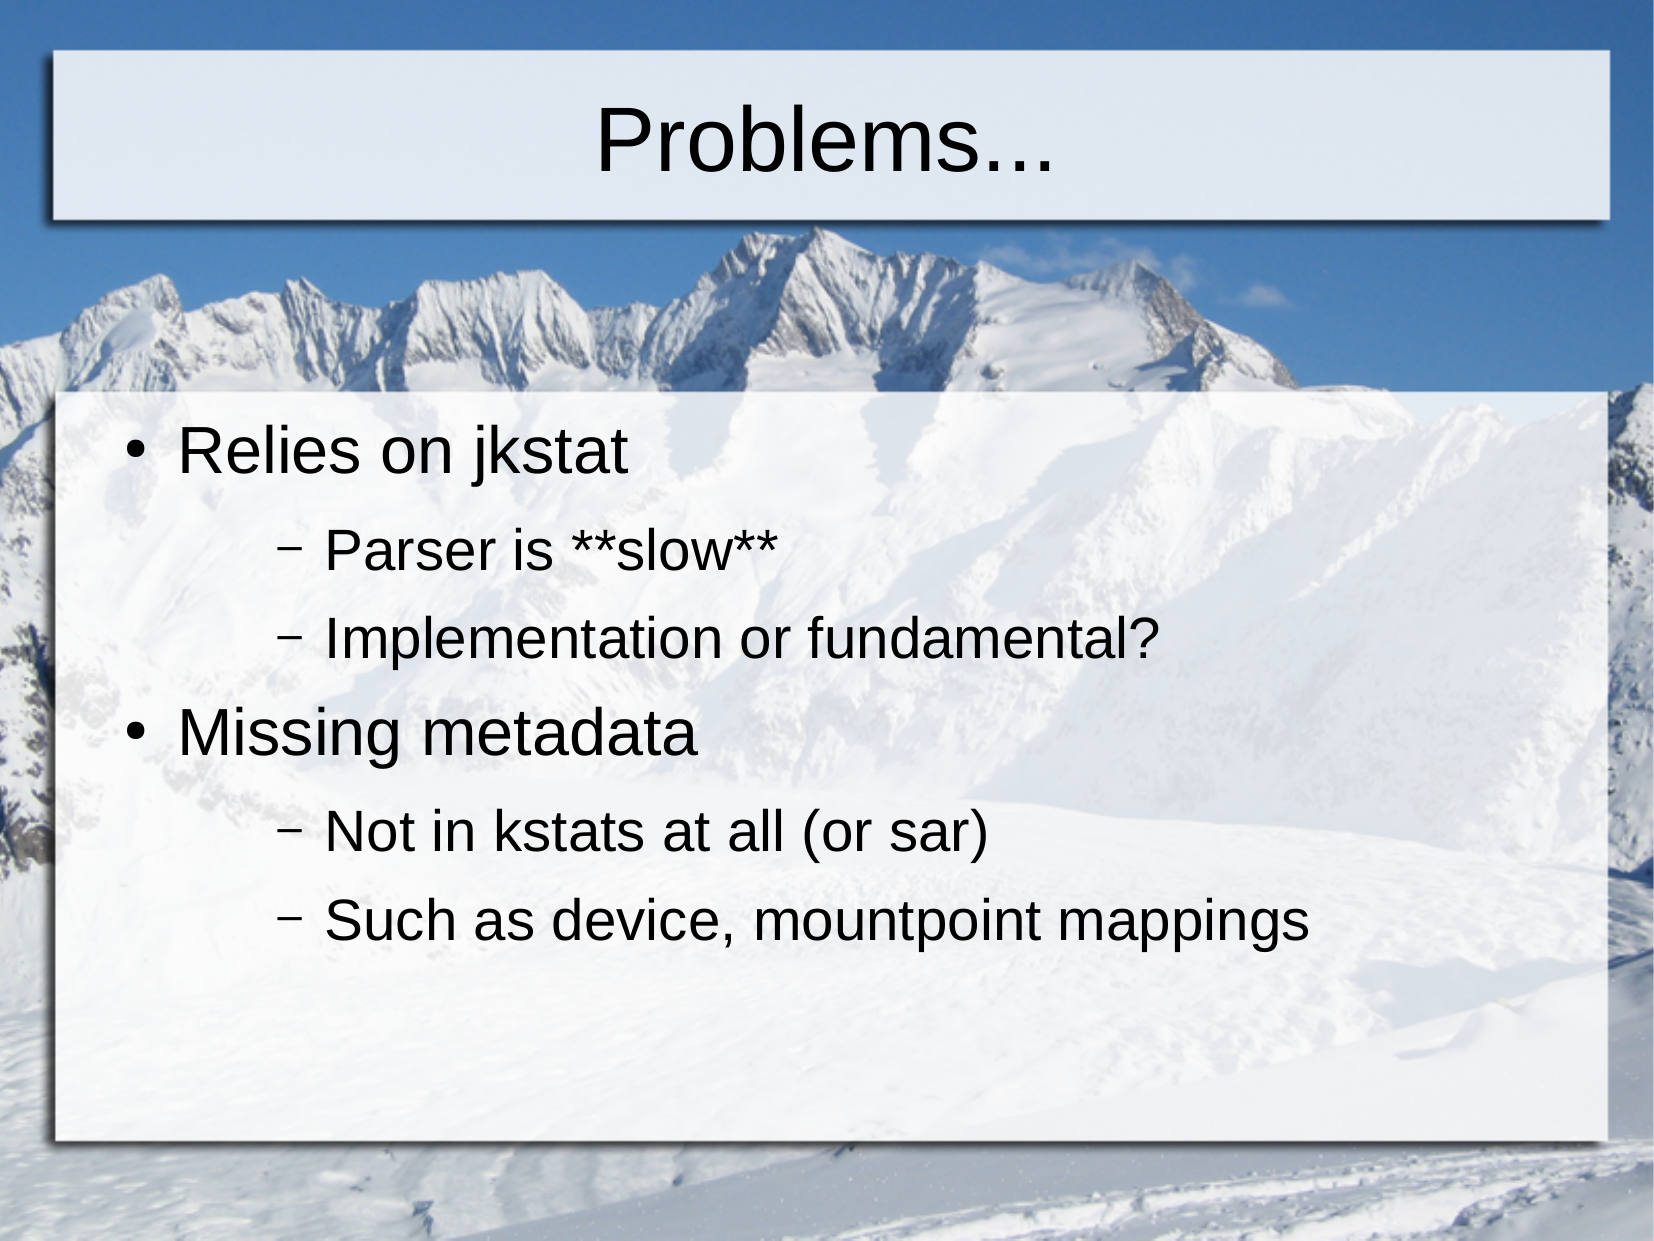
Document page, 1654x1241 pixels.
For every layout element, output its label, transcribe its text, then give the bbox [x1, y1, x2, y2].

title Problems... [59, 61, 1595, 219]
list Relies on jkstat Parser is **slow** Implementation or fundamental? Missing metadata Not in kstats at all (or sar) Such as device, mountpoint mappings [88, 413, 1571, 1094]
picture [0, 0, 1654, 1241]
